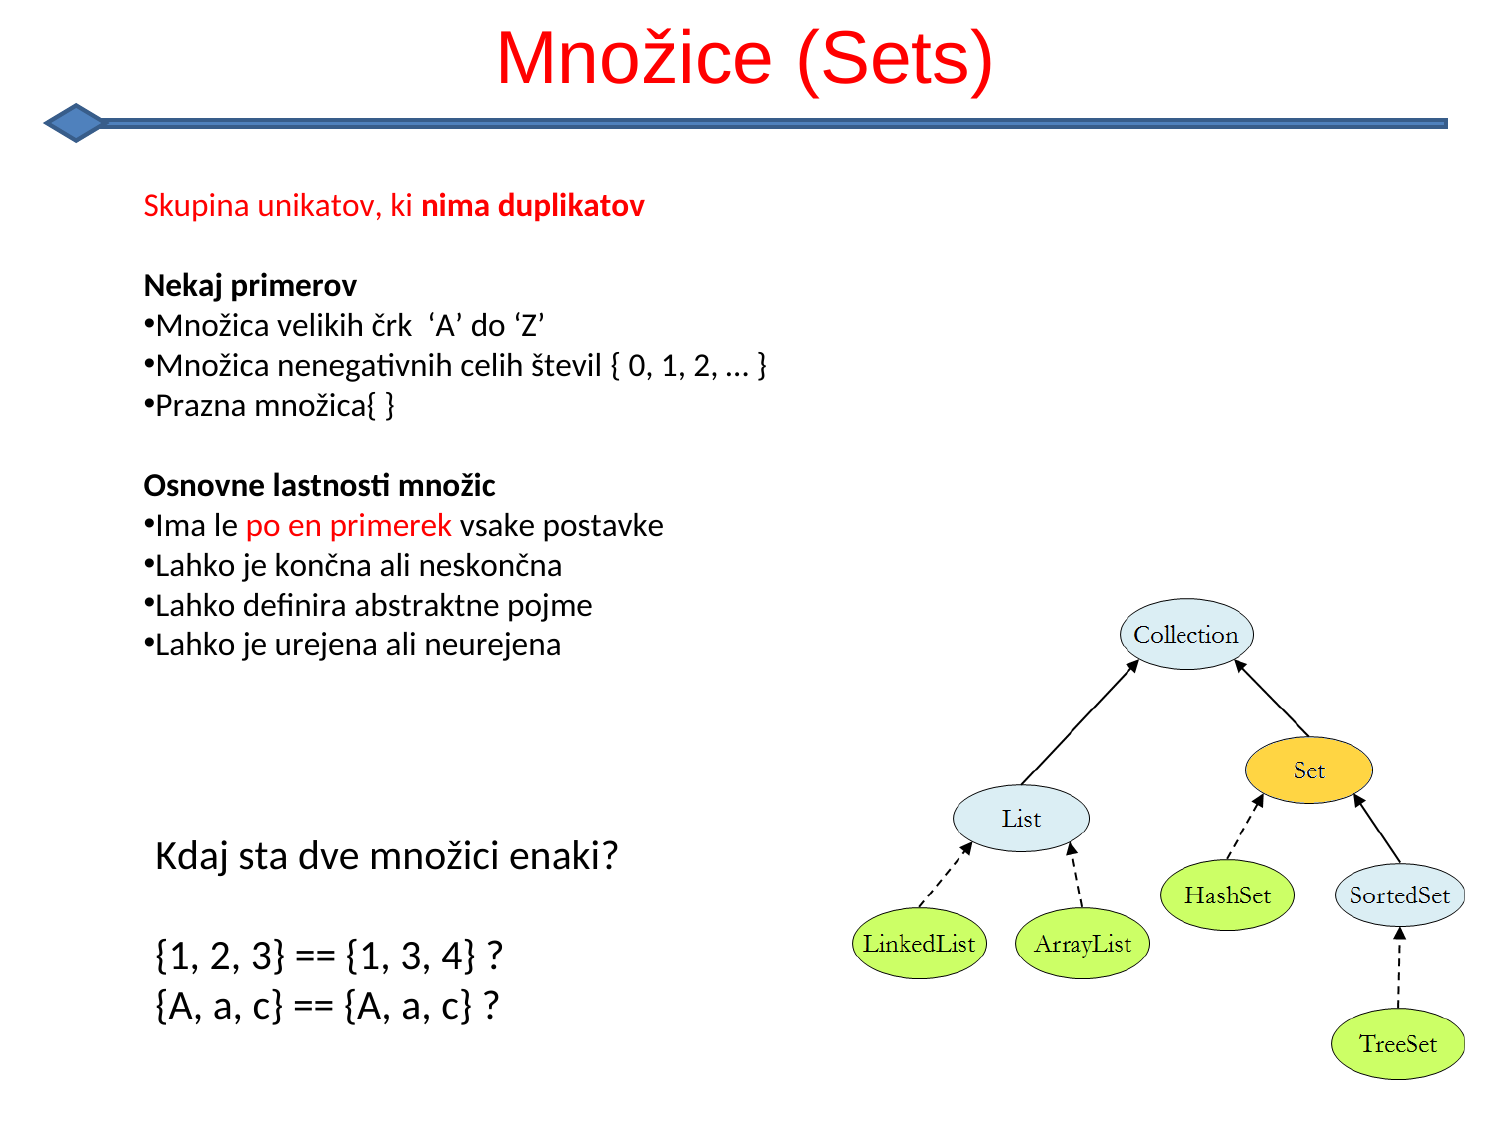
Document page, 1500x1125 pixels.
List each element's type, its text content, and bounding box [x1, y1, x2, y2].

title Množice (Sets) [70, 0, 1421, 108]
text_box Skupina unikatov, ki nima duplikatov Nekaj primerov Množica velikih črk ‘A’ do ‘Z’ Množica nenegativnih celih števil { 0, 1, 2, … } Prazna množica{ } Osnovne lastnosti množic Ima le po en primerek vsake postavke Lahko je končna ali neskončna Lahko definira abstraktne pojme Lahko je urejena ali neurejena [128, 175, 1395, 671]
picture [846, 585, 1465, 1081]
text_box Kdaj sta dve množici enaki? {1, 2, 3} == {1, 3, 4} ? {A, a, c} == {A, a, c} ? [140, 820, 833, 1036]
